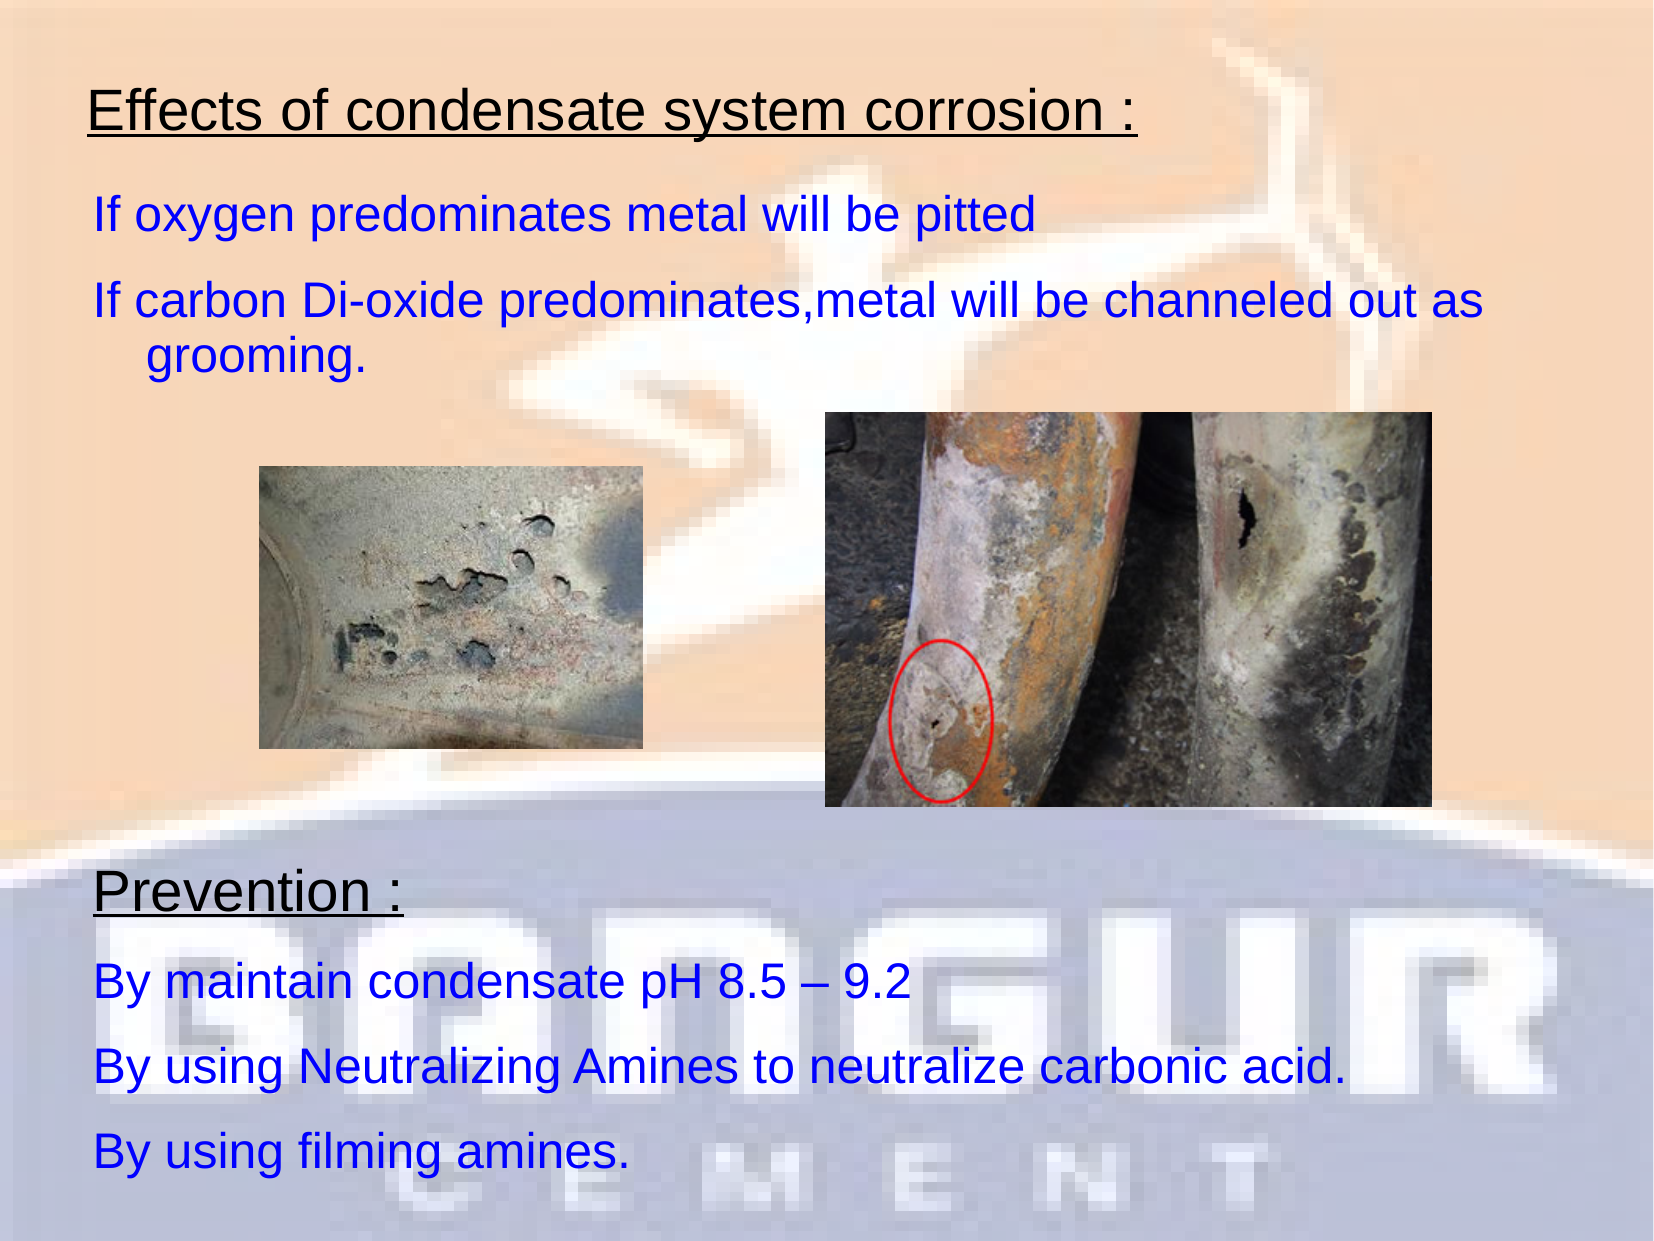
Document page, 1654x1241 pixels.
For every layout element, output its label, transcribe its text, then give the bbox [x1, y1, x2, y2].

list If oxygen predominates metal will be pitted If carbon Di-oxide predominates,metal will be channeled out as grooming. Prevention : By maintain condensate pH 8.5 – 9.2 By using Neutralizing Amines to neutralize carbonic acid. By using filming amines. [75, 186, 1564, 1241]
title Effects of condensate system corrosion : [86, 77, 1576, 413]
picture [825, 412, 1432, 807]
picture [259, 466, 643, 749]
picture [0, 0, 1654, 1241]
